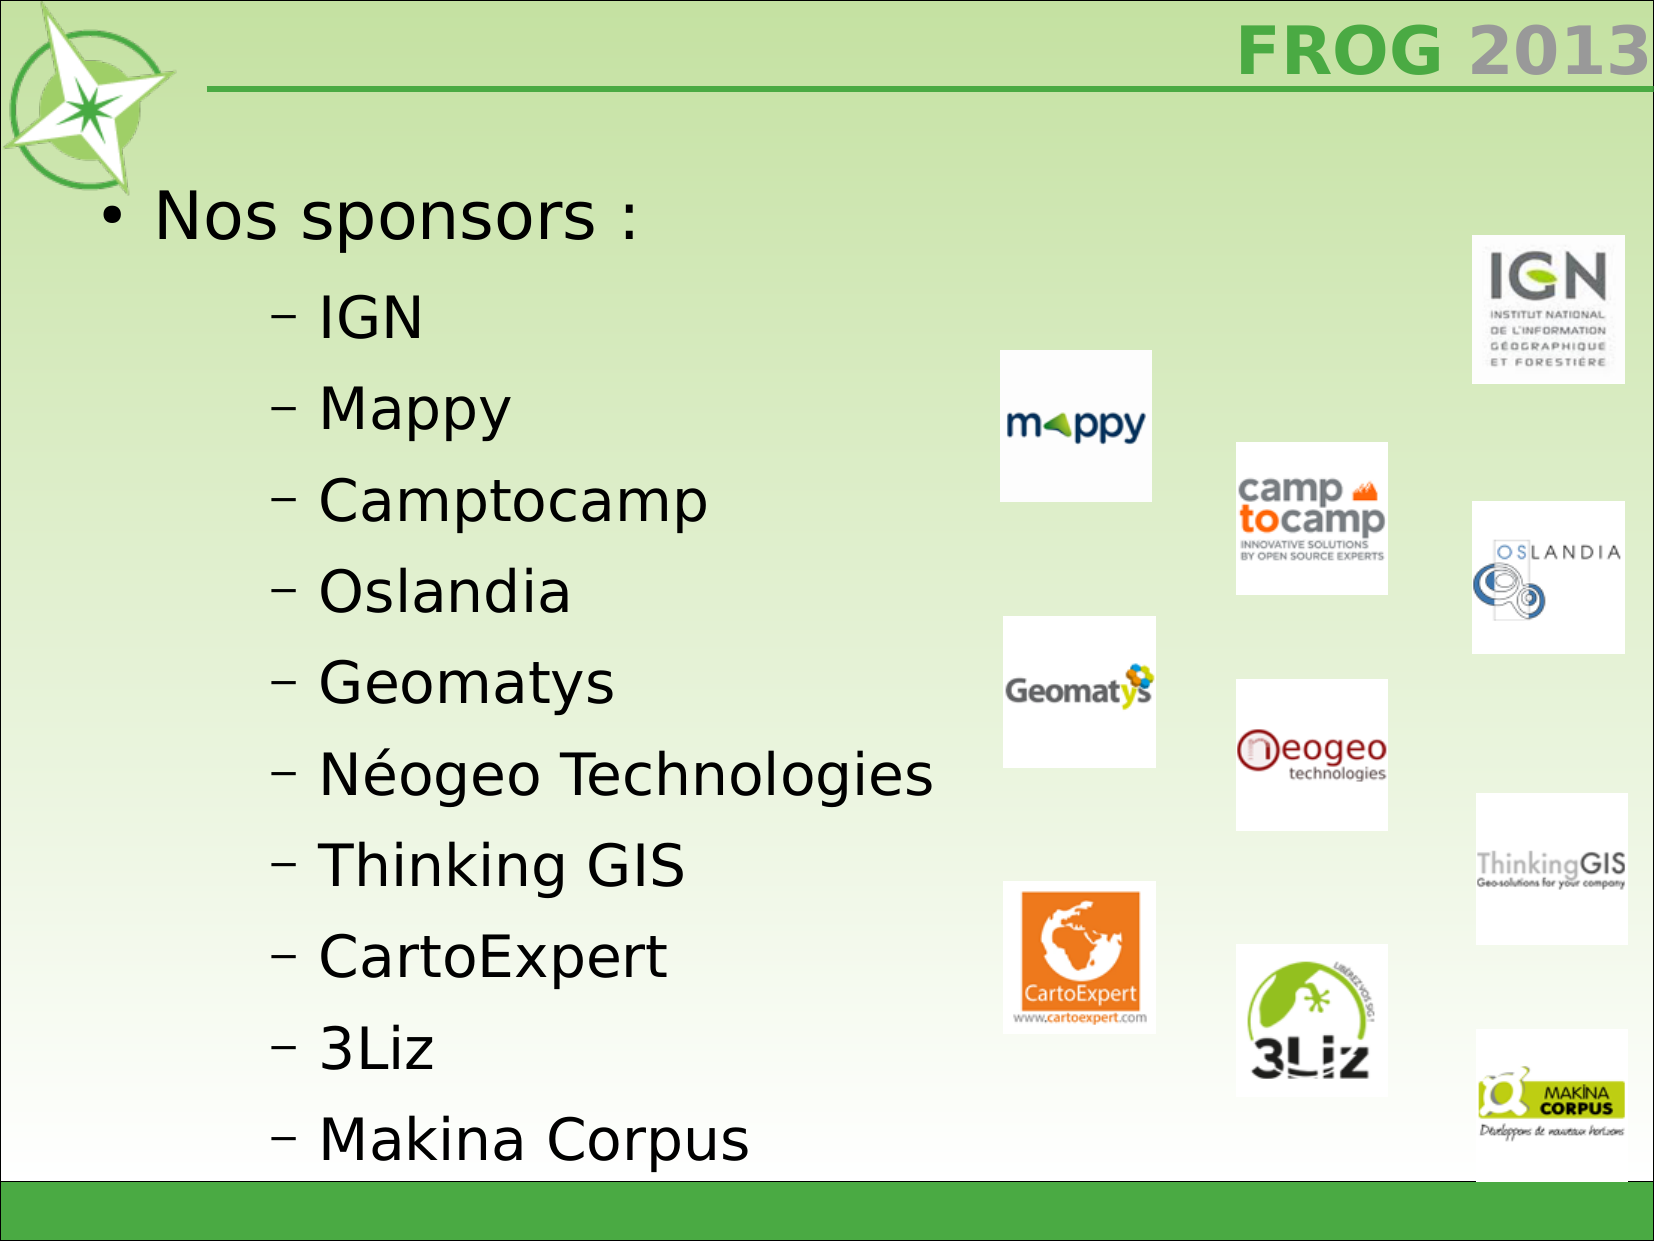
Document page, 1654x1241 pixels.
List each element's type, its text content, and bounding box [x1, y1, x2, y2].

picture [2, 0, 178, 197]
picture [1472, 235, 1625, 384]
title FROG 2013 [165, 2, 1654, 101]
picture [1236, 944, 1388, 1097]
picture [1236, 679, 1388, 831]
picture [1472, 501, 1625, 654]
picture [1003, 881, 1156, 1034]
picture [1236, 442, 1388, 595]
picture [1476, 793, 1628, 945]
picture [1003, 616, 1156, 768]
picture [1000, 350, 1152, 502]
picture [1476, 1029, 1628, 1182]
list Nos sponsors : IGN Mappy Camptocamp Oslandia Geomatys Néogeo Technologies Thinking GIS CartoExpert 3Liz Makina Corpus [82, 177, 1571, 1175]
